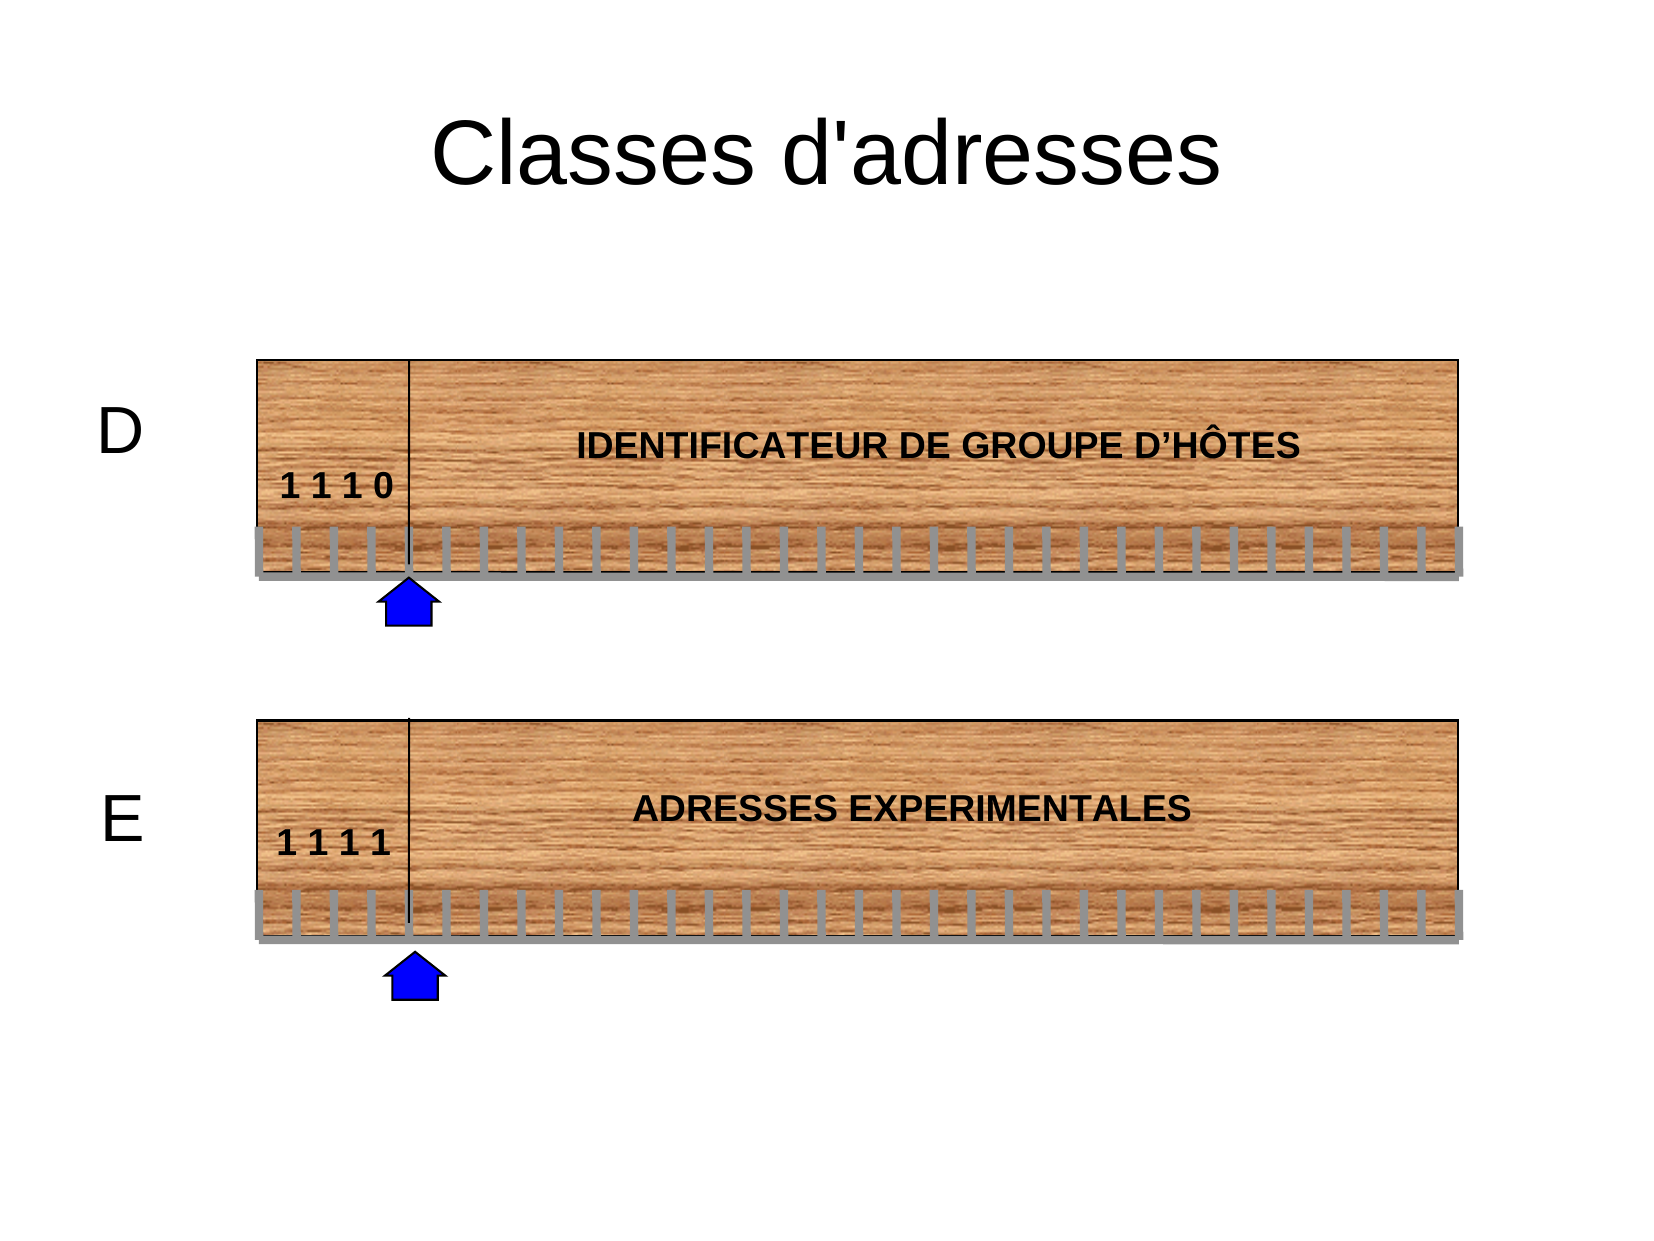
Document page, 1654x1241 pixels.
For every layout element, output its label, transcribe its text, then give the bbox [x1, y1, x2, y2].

text_box [410, 360, 1458, 572]
text_box D [81, 385, 160, 476]
text_box [410, 720, 1458, 935]
title Classes d'adresses [82, 56, 1571, 250]
text_box [378, 577, 440, 626]
text_box ADRESSES EXPERIMENTALES [616, 779, 1208, 837]
text_box 1 1 1 1 [261, 813, 407, 872]
text_box IDENTIFICATEUR DE GROUPE D’HÔTES [561, 416, 1317, 474]
text_box [256, 360, 408, 572]
text_box 1 1 1 0 [264, 456, 410, 514]
text_box [256, 720, 408, 935]
text_box [384, 951, 446, 1000]
text_box E [85, 773, 160, 864]
